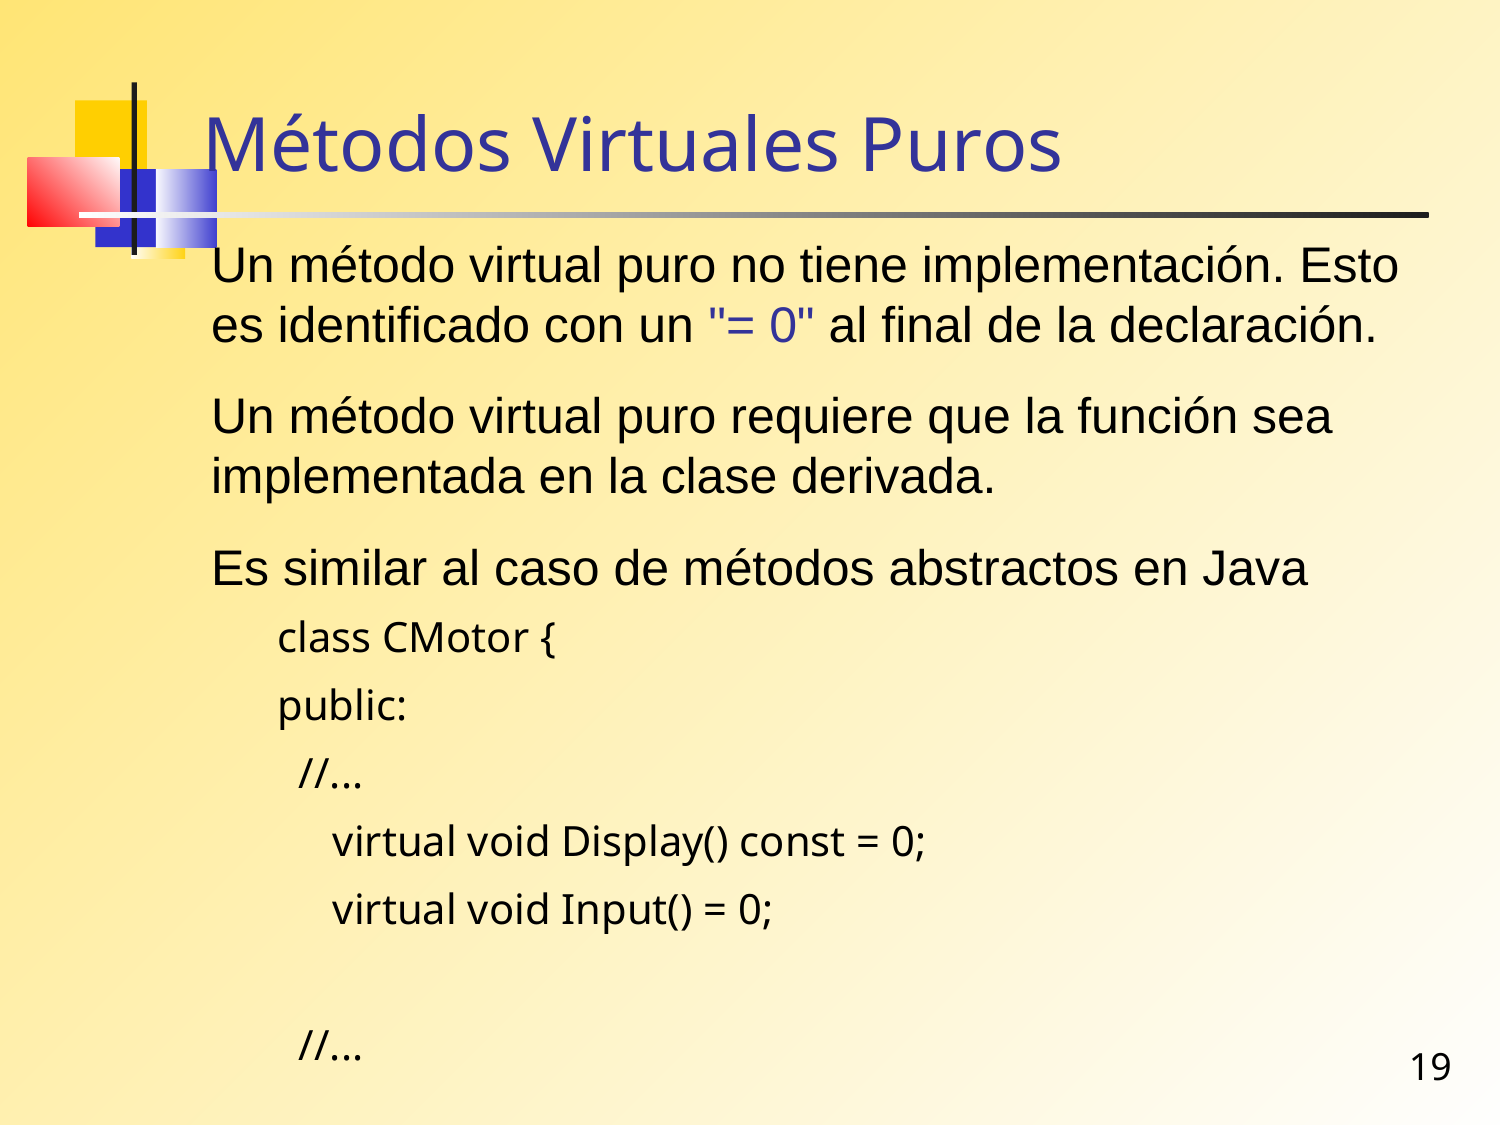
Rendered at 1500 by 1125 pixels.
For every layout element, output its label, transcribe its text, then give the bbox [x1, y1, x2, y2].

title Métodos Virtuales Puros [187, 37, 1466, 201]
text_box Un método virtual puro no tiene implementación. Esto es identificado con un "= 0" al final de la declaración. Un método virtual puro requiere que la función sea implementada en la clase derivada. Es similar al caso de métodos abstractos en Java [187, 224, 1426, 603]
list class CMotor { public: //... virtual void Display() const = 0; virtual void Input() = 0; //... [262, 600, 1388, 1076]
